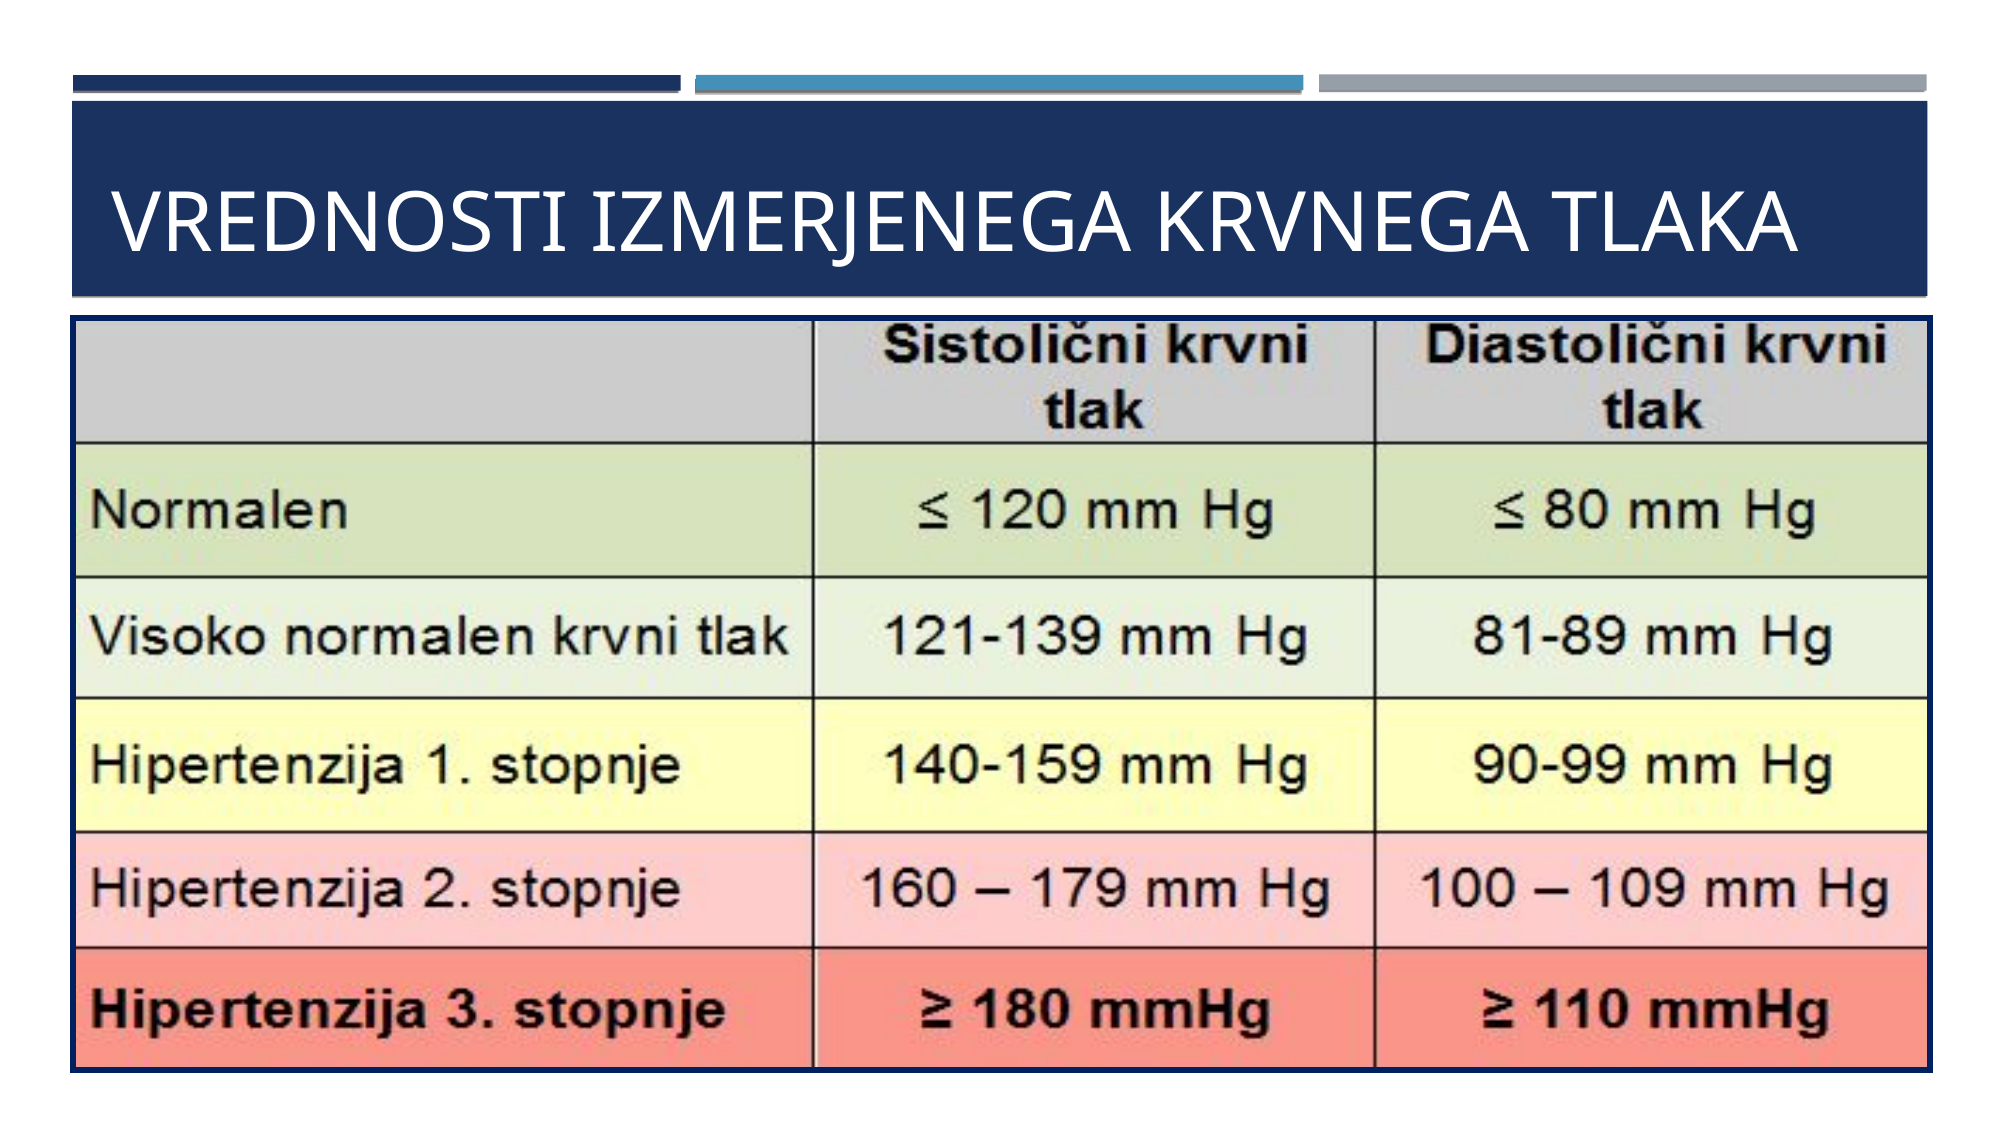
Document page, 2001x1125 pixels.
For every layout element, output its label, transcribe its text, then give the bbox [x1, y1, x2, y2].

title Vrednosti izmerjenega krvnega tlaka [96, 95, 1906, 276]
picture [76, 321, 1927, 1067]
